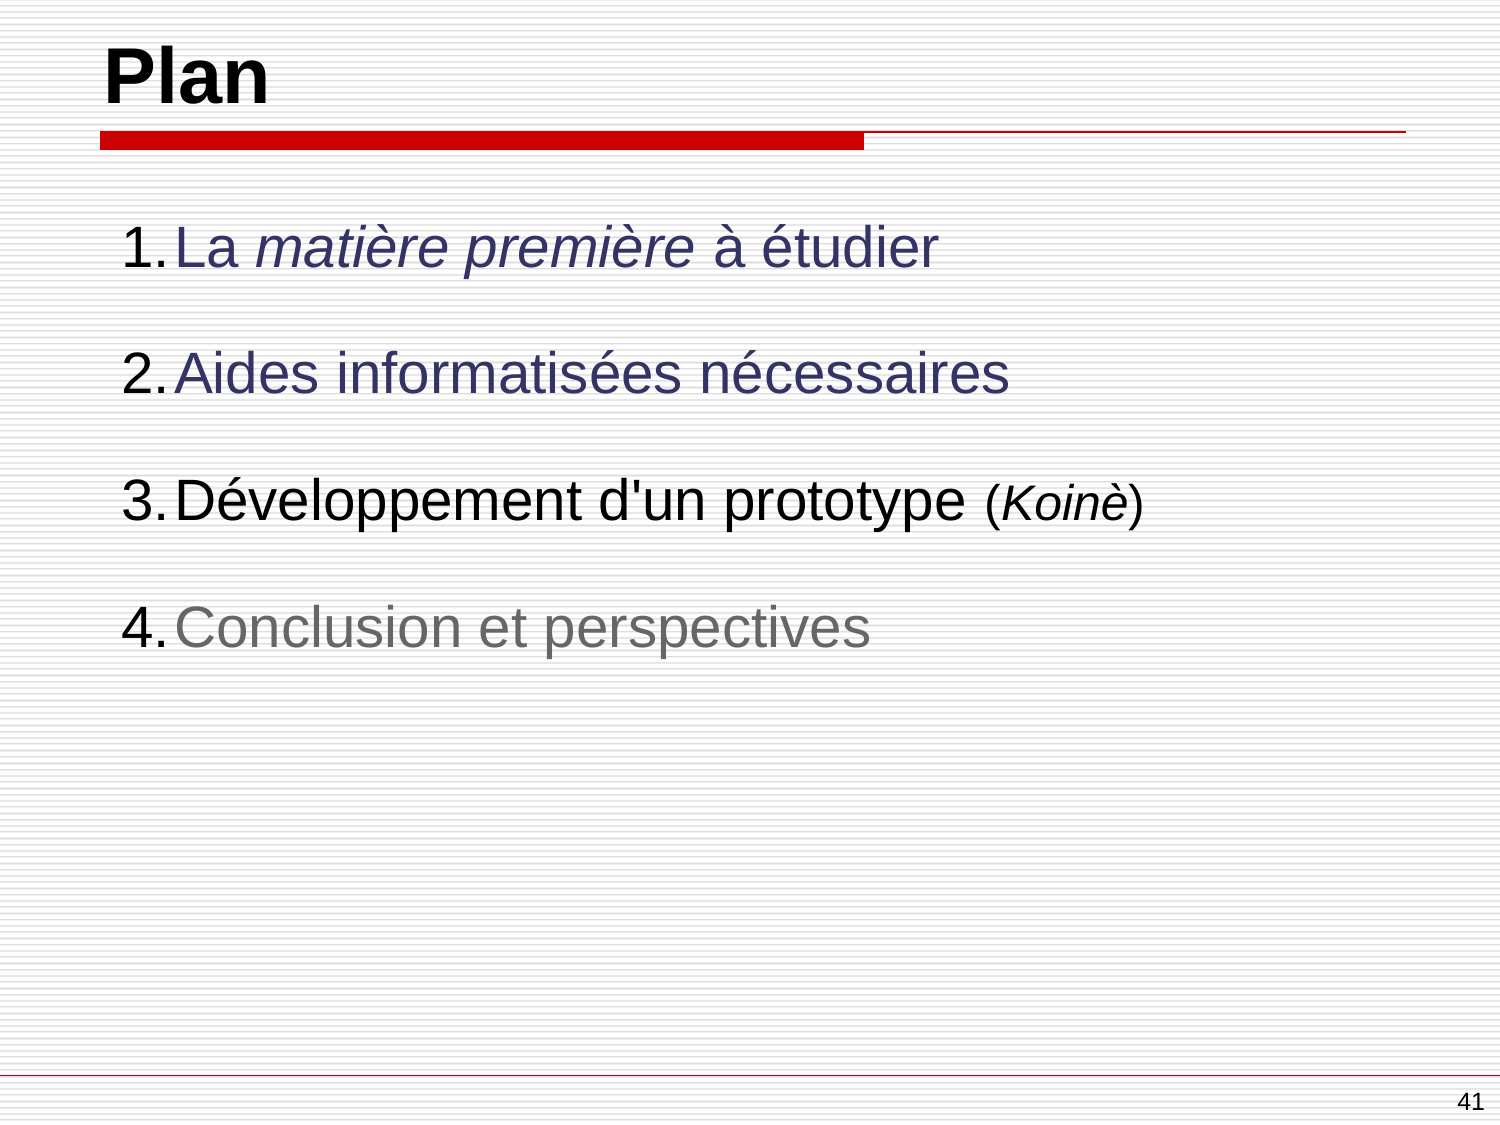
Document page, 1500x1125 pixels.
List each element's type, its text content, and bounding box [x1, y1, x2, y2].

picture [0, 0, 1500, 1075]
list La matière première à étudier Aides informatisées nécessaires Développement d'un prototype (Koinè) Conclusion et perspectives [88, 206, 1418, 1045]
title Plan [88, 24, 1418, 129]
picture [0, 1076, 1500, 1125]
